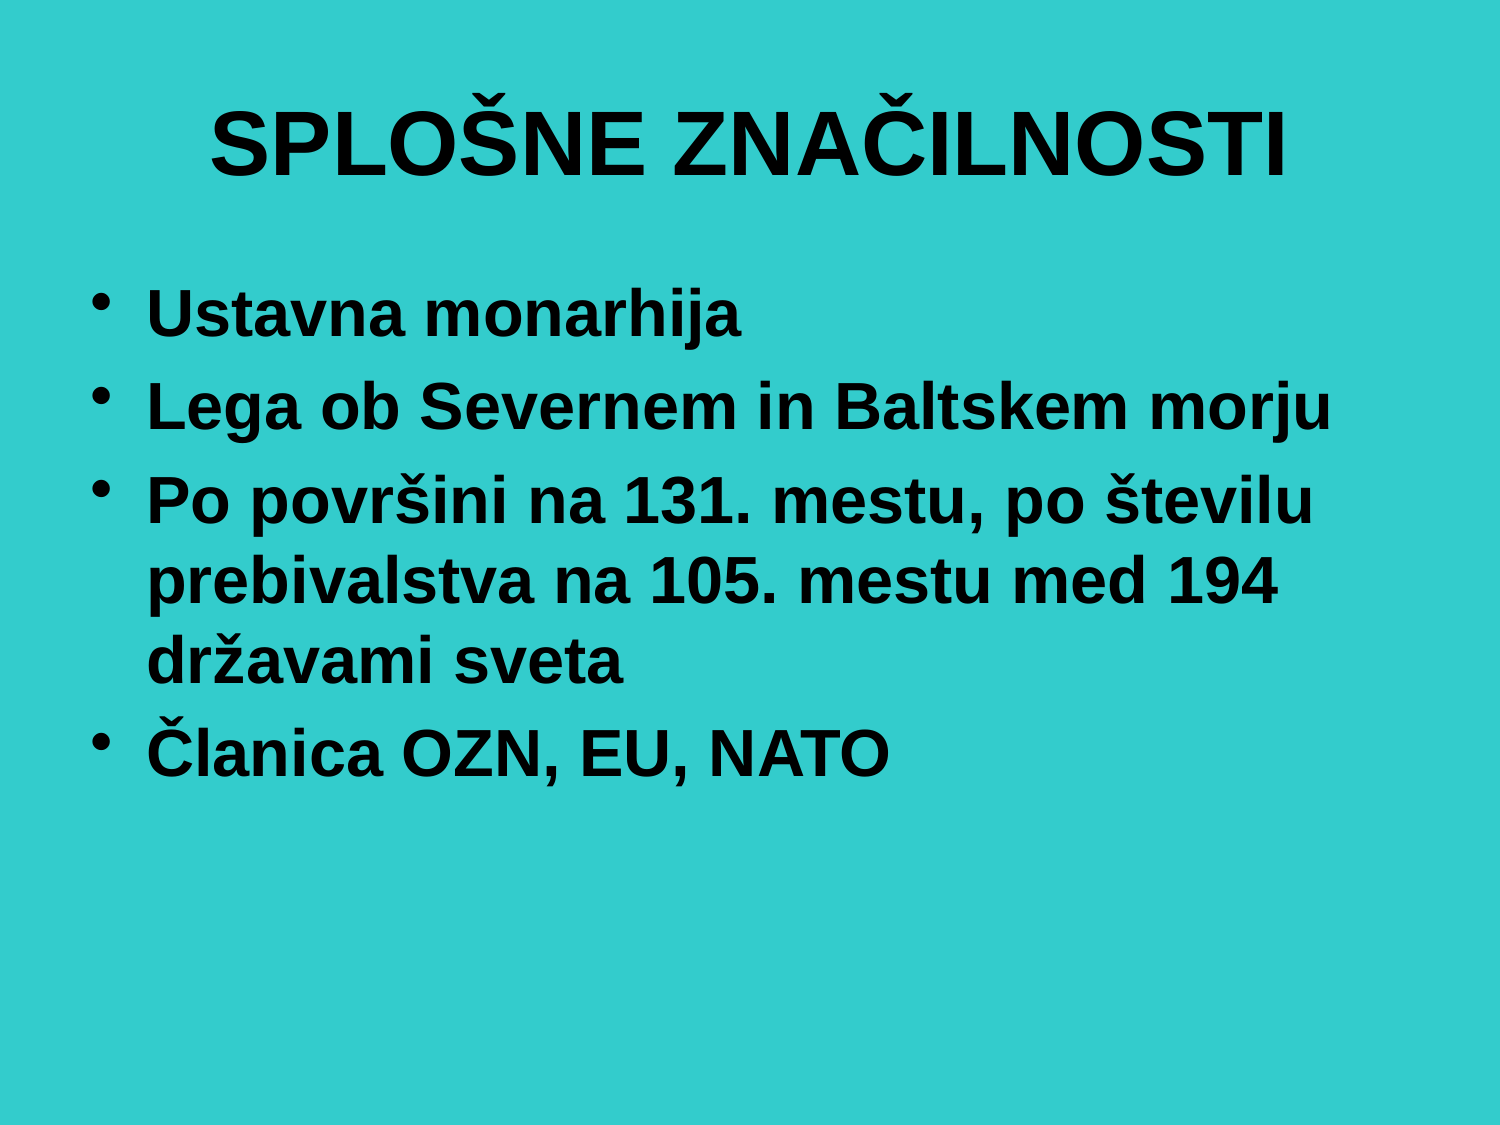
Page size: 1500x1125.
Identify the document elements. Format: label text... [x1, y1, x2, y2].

title SPLOŠNE ZNAČILNOSTI [75, 45, 1425, 233]
list Ustavna monarhija Lega ob Severnem in Baltskem morju Po površini na 131. mestu, po številu prebivalstva na 105. mestu med 194 državami sveta Članica OZN, EU, NATO [75, 262, 1425, 1005]
